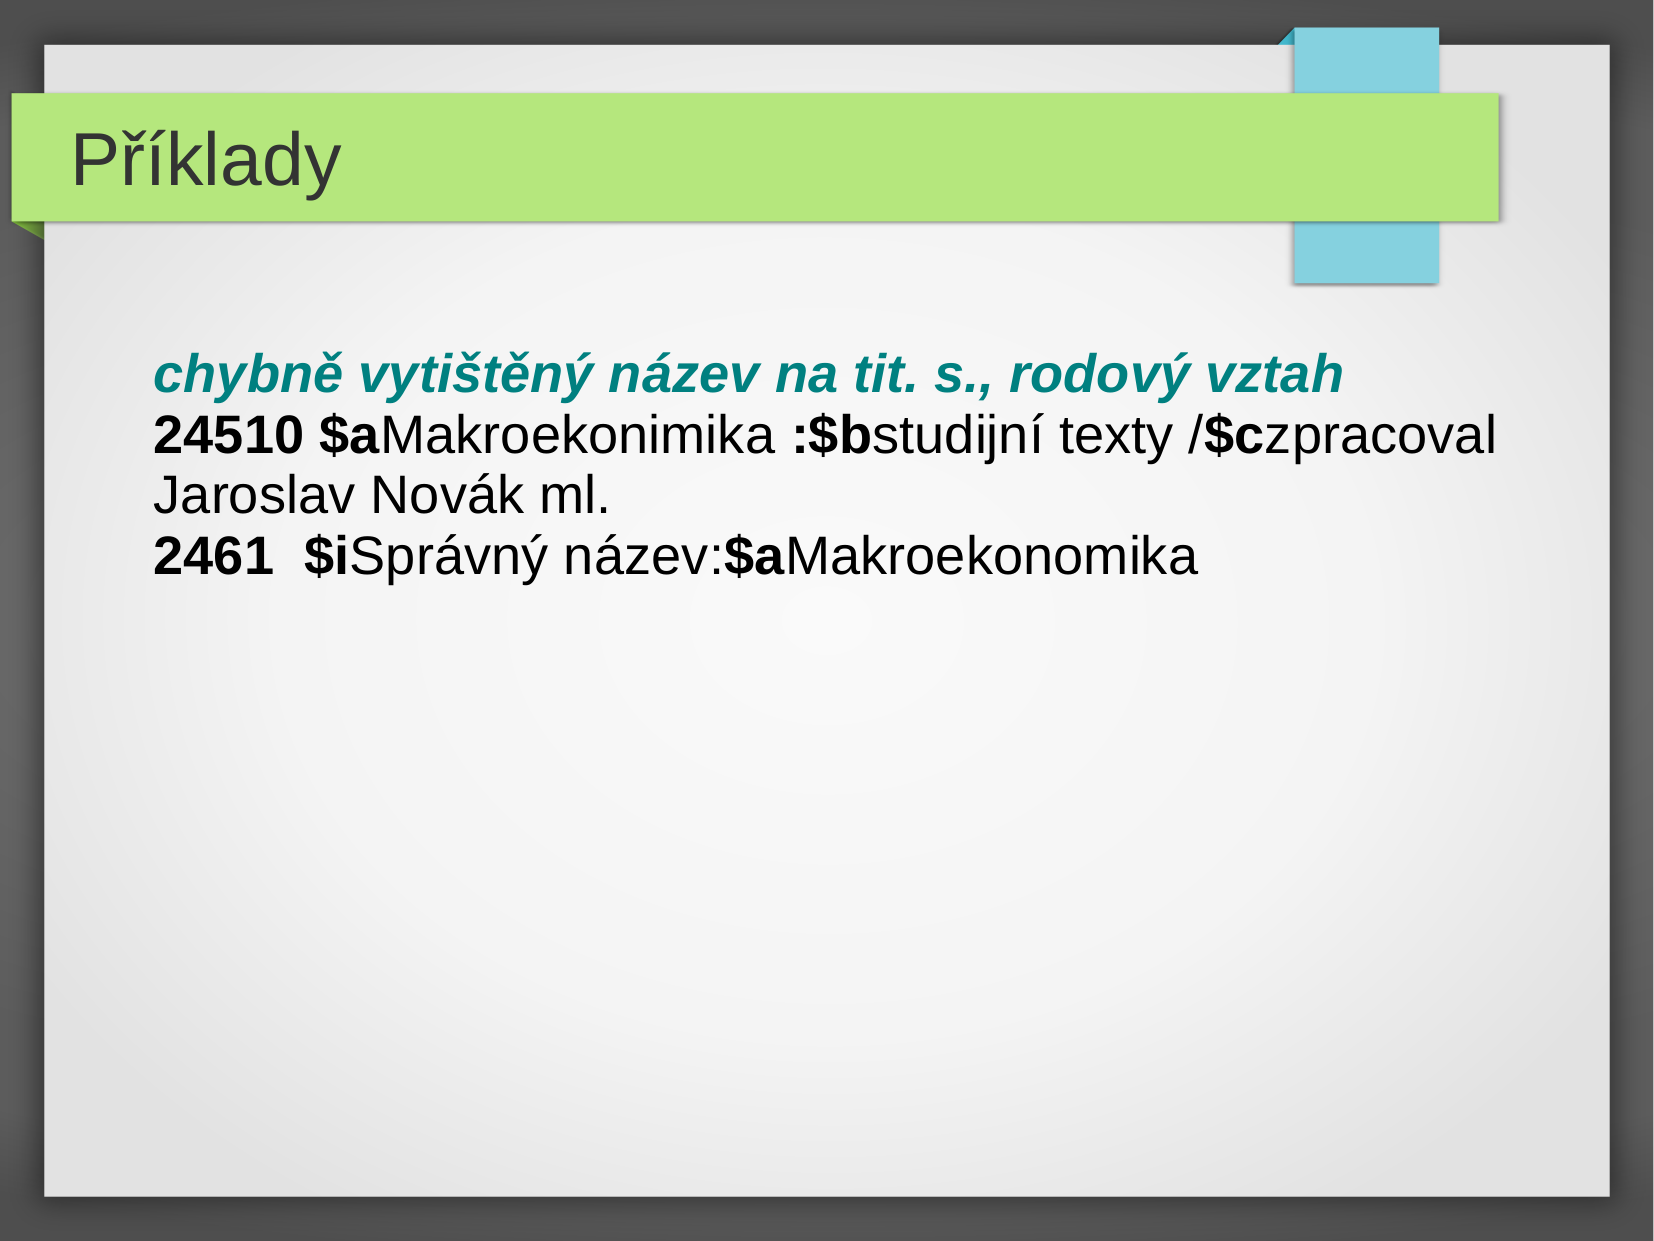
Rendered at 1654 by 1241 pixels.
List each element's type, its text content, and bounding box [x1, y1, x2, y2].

list chybně vytištěný název na tit. s., rodový vztah 24510 $aMakroekonimika :$bstudijní texty /$czpracoval Jaroslav Novák ml. 2461 $iSprávný název:$aMakroekonomika [82, 343, 1538, 1063]
picture [0, 0, 1654, 1241]
title Příklady [70, 106, 1229, 213]
